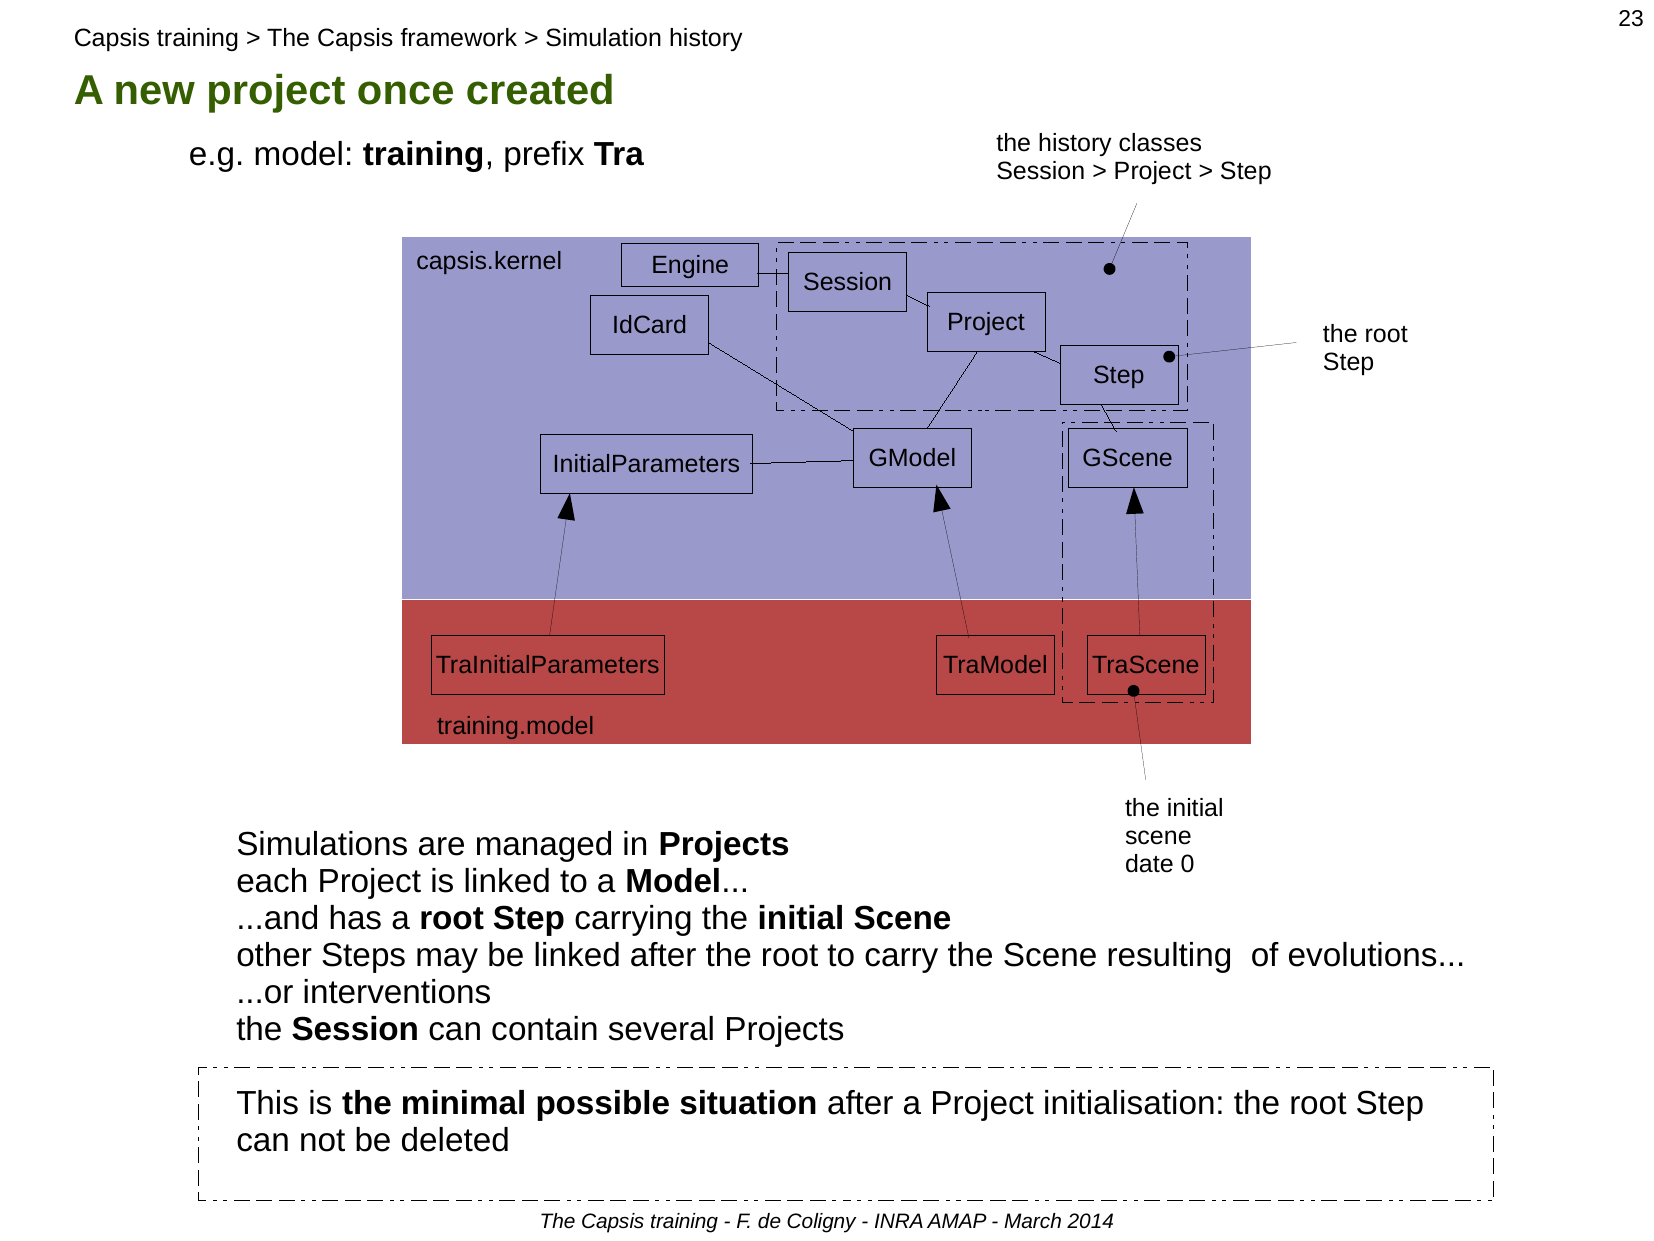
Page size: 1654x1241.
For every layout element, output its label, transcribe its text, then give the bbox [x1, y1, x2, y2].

text_box Engine [621, 243, 759, 287]
text_box the root Step [1308, 312, 1471, 384]
text_box Session [788, 252, 907, 312]
text_box The Capsis training - F. de Coligny - INRA AMAP - March 2014 [0, 1201, 1654, 1241]
text_box Project [927, 292, 1046, 352]
text_box [401, 236, 1252, 745]
text_box the history classes Session > Project > Step [981, 121, 1379, 193]
text_box TraModel [936, 635, 1055, 695]
text_box GModel [853, 428, 972, 488]
text_box Capsis training > The Capsis framework > Simulation history [59, 16, 1004, 59]
text_box Simulations are managed in Projects each Project is linked to a Model... ...and has a root Step carrying the initial Scene other Steps may be linked after the root to carry the Scene resulting of evolutions... ...or interventions the Session can contain several Projects This is the minimal possible situation after a Project initialisation: the root Step can not be deleted [221, 817, 1501, 1171]
text_box TraInitialParameters [431, 635, 665, 695]
text_box TraScene [1087, 635, 1206, 695]
text_box capsis.kernel [401, 239, 733, 283]
text_box the initial scene date 0 [1110, 786, 1291, 886]
text_box InitialParameters [540, 434, 753, 494]
text_box training.model [422, 704, 759, 748]
text_box Step [1060, 345, 1179, 405]
text_box A new project once created [59, 59, 1016, 121]
text_box e.g. model: training, prefix Tra [174, 128, 774, 181]
text_box GScene [1068, 428, 1188, 488]
text_box IdCard [590, 295, 709, 355]
